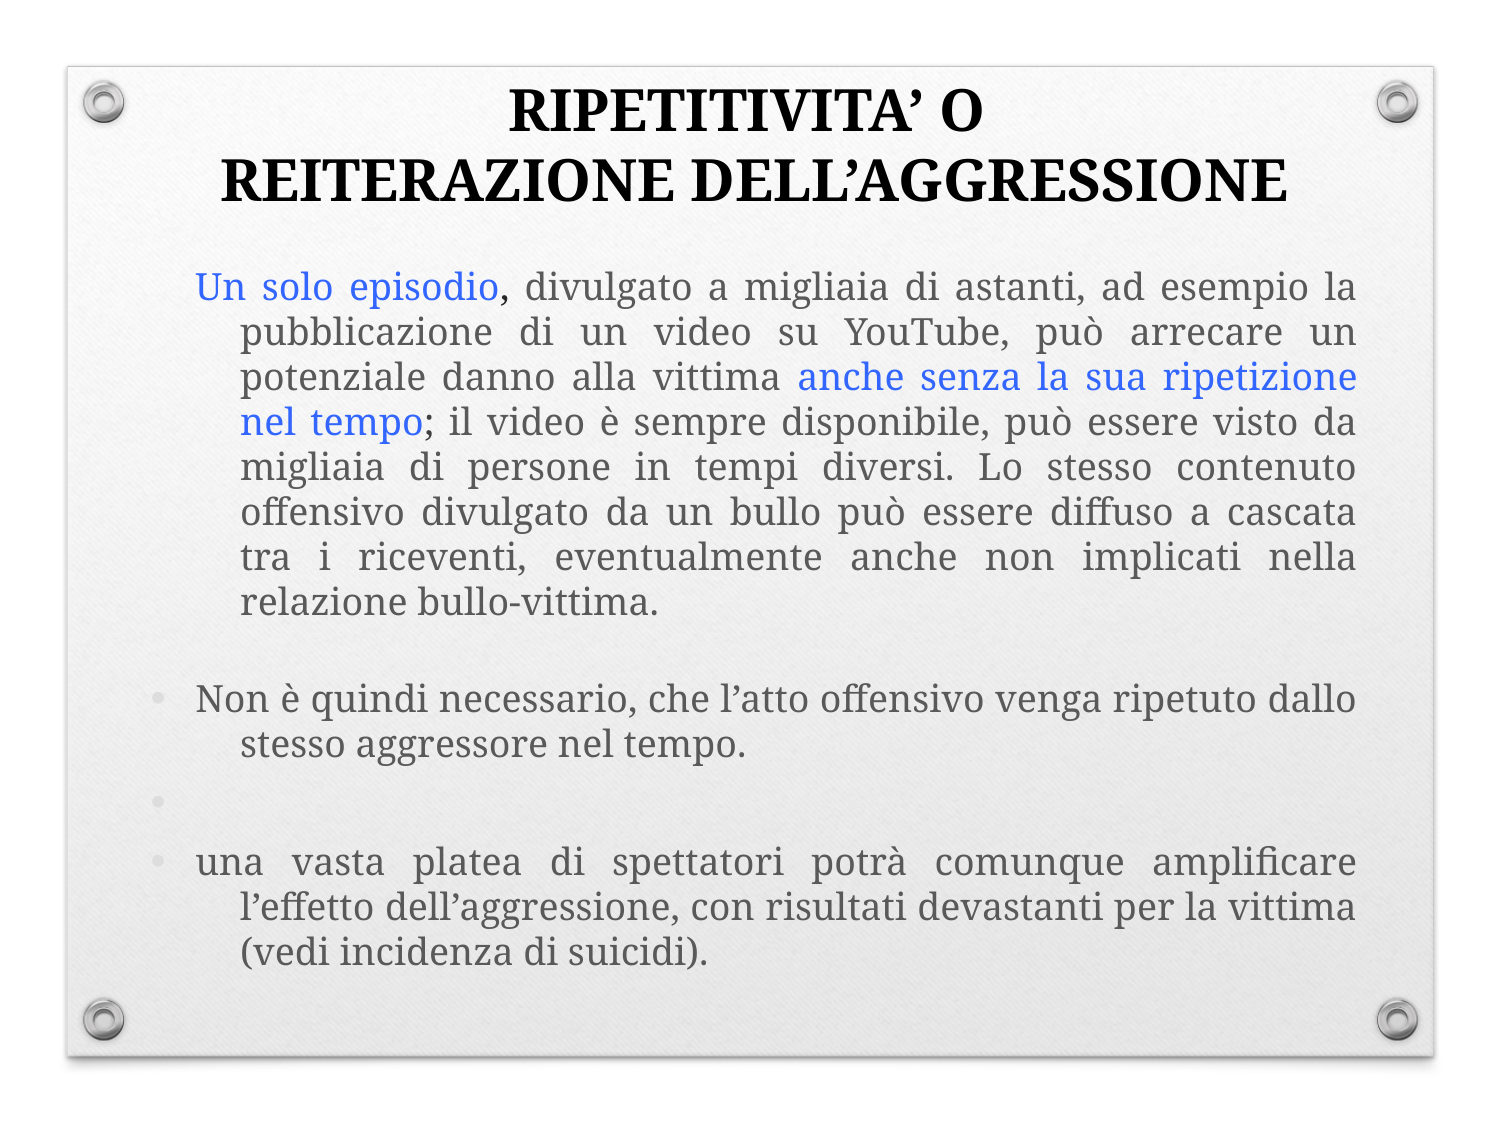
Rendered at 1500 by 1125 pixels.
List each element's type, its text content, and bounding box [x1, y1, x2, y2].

list Un solo episodio, divulgato a migliaia di astanti, ad esempio la pubblicazione di un video su YouTube, può arrecare un potenziale danno alla vittima anche senza la sua ripetizione nel tempo; il video è sempre disponibile, può essere visto da migliaia di persone in tempi diversi. Lo stesso contenuto offensivo divulgato da un bullo può essere diffuso a cascata tra i riceventi, eventualmente anche non implicati nella relazione bullo-vittima. Non è quindi necessario, che l’atto offensivo venga ripetuto dallo stesso aggressore nel tempo. una vasta platea di spettatori potrà comunque amplificare l’effetto dell’aggressione, con risultati devastanti per la vittima (vedi incidenza di suicidi). [135, 255, 1374, 1036]
title RIPETITIVITA’ O REITERAZIONE DELL’AGGRESSIONE [98, 17, 1411, 268]
